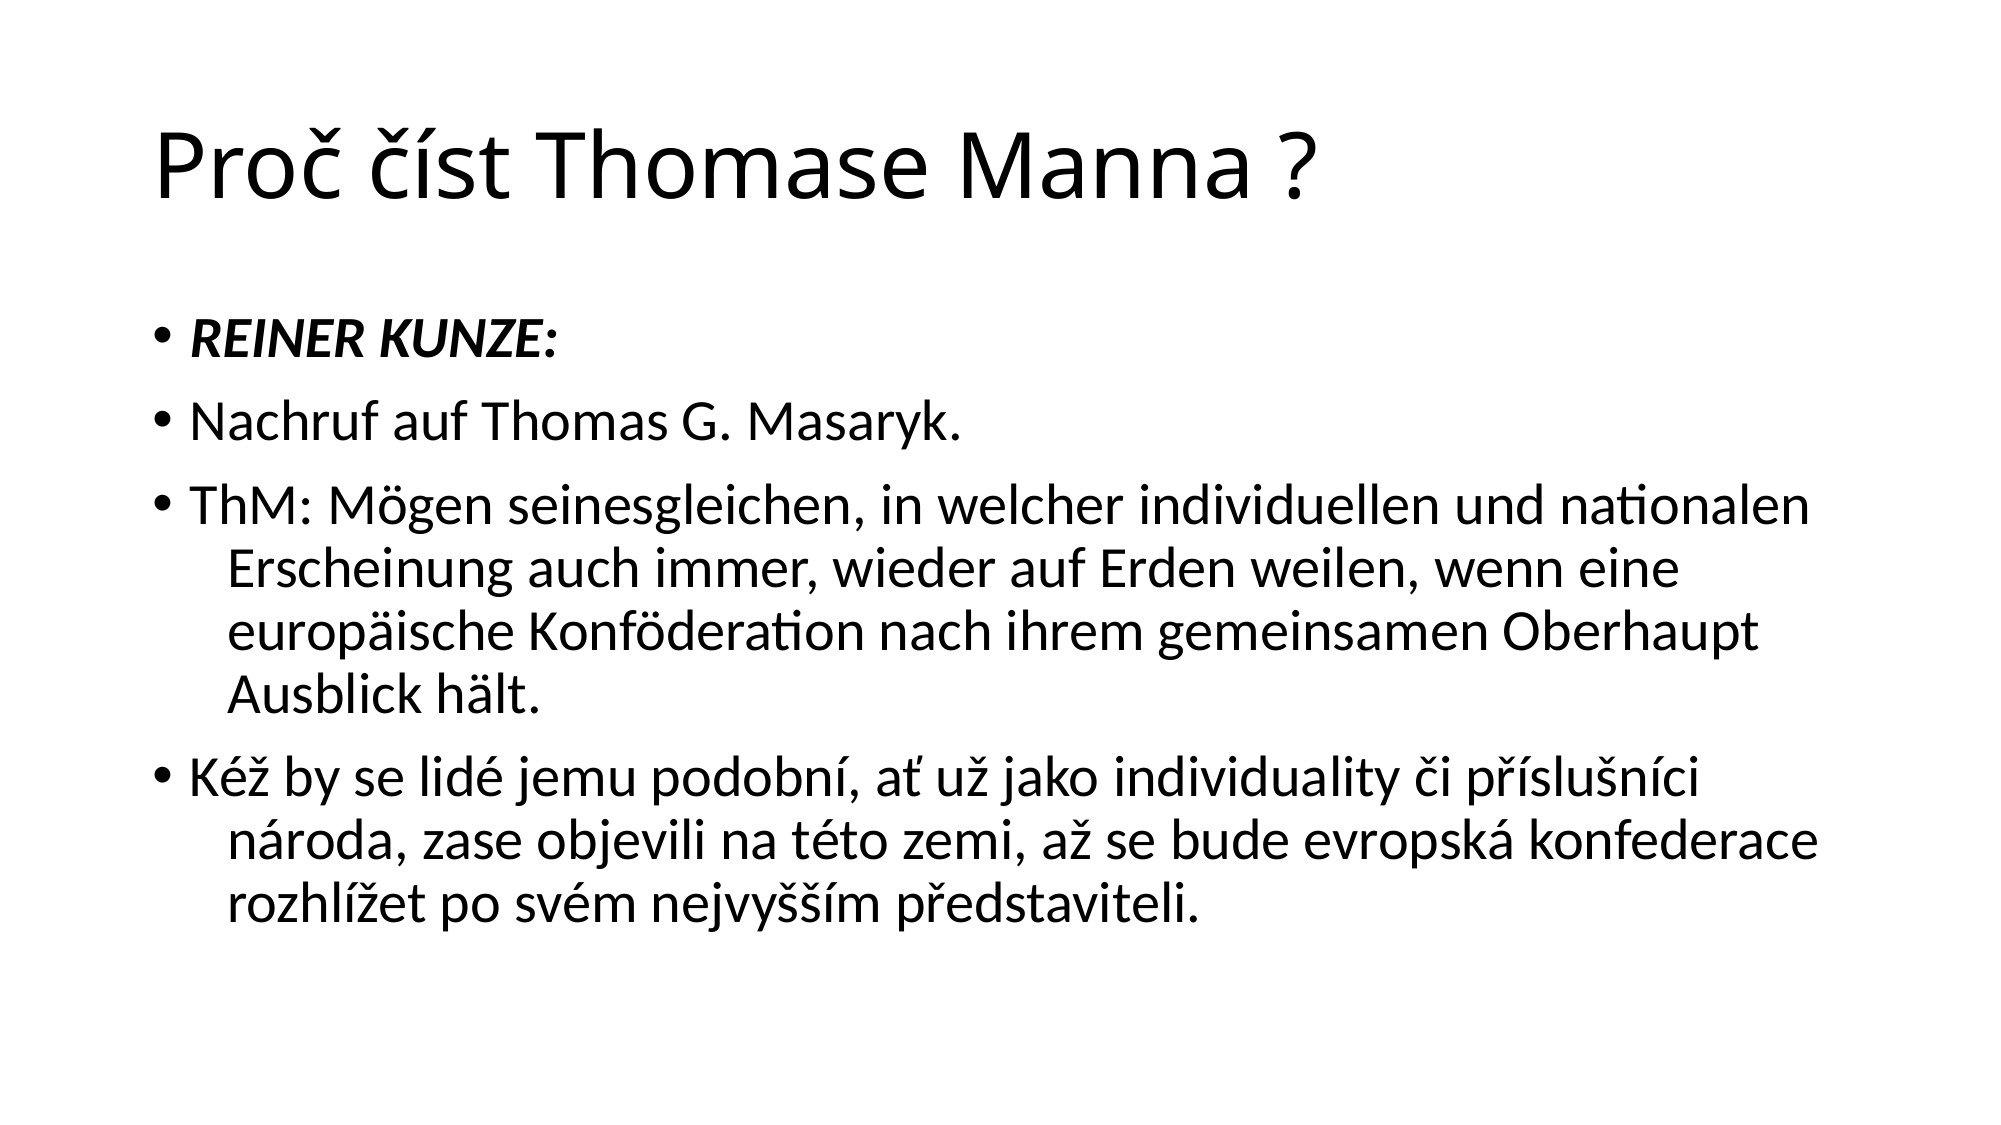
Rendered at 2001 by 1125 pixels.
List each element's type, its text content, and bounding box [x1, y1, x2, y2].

title Proč číst Thomase Manna ? [137, 59, 1863, 278]
list REINER KUNZE: Nachruf auf Thomas G. Masaryk. ThM: Mögen seinesgleichen, in welcher individuellen und nationalen Erscheinung auch immer, wieder auf Erden weilen, wenn eine europäische Konföderation nach ihrem gemeinsamen Oberhaupt Ausblick hält. Kéž by se lidé jemu podobní, ať už jako individuality či příslušníci národa, zase objevili na této zemi, až se bude evropská konfederace rozhlížet po svém nejvyšším představiteli. [137, 299, 1863, 1014]
